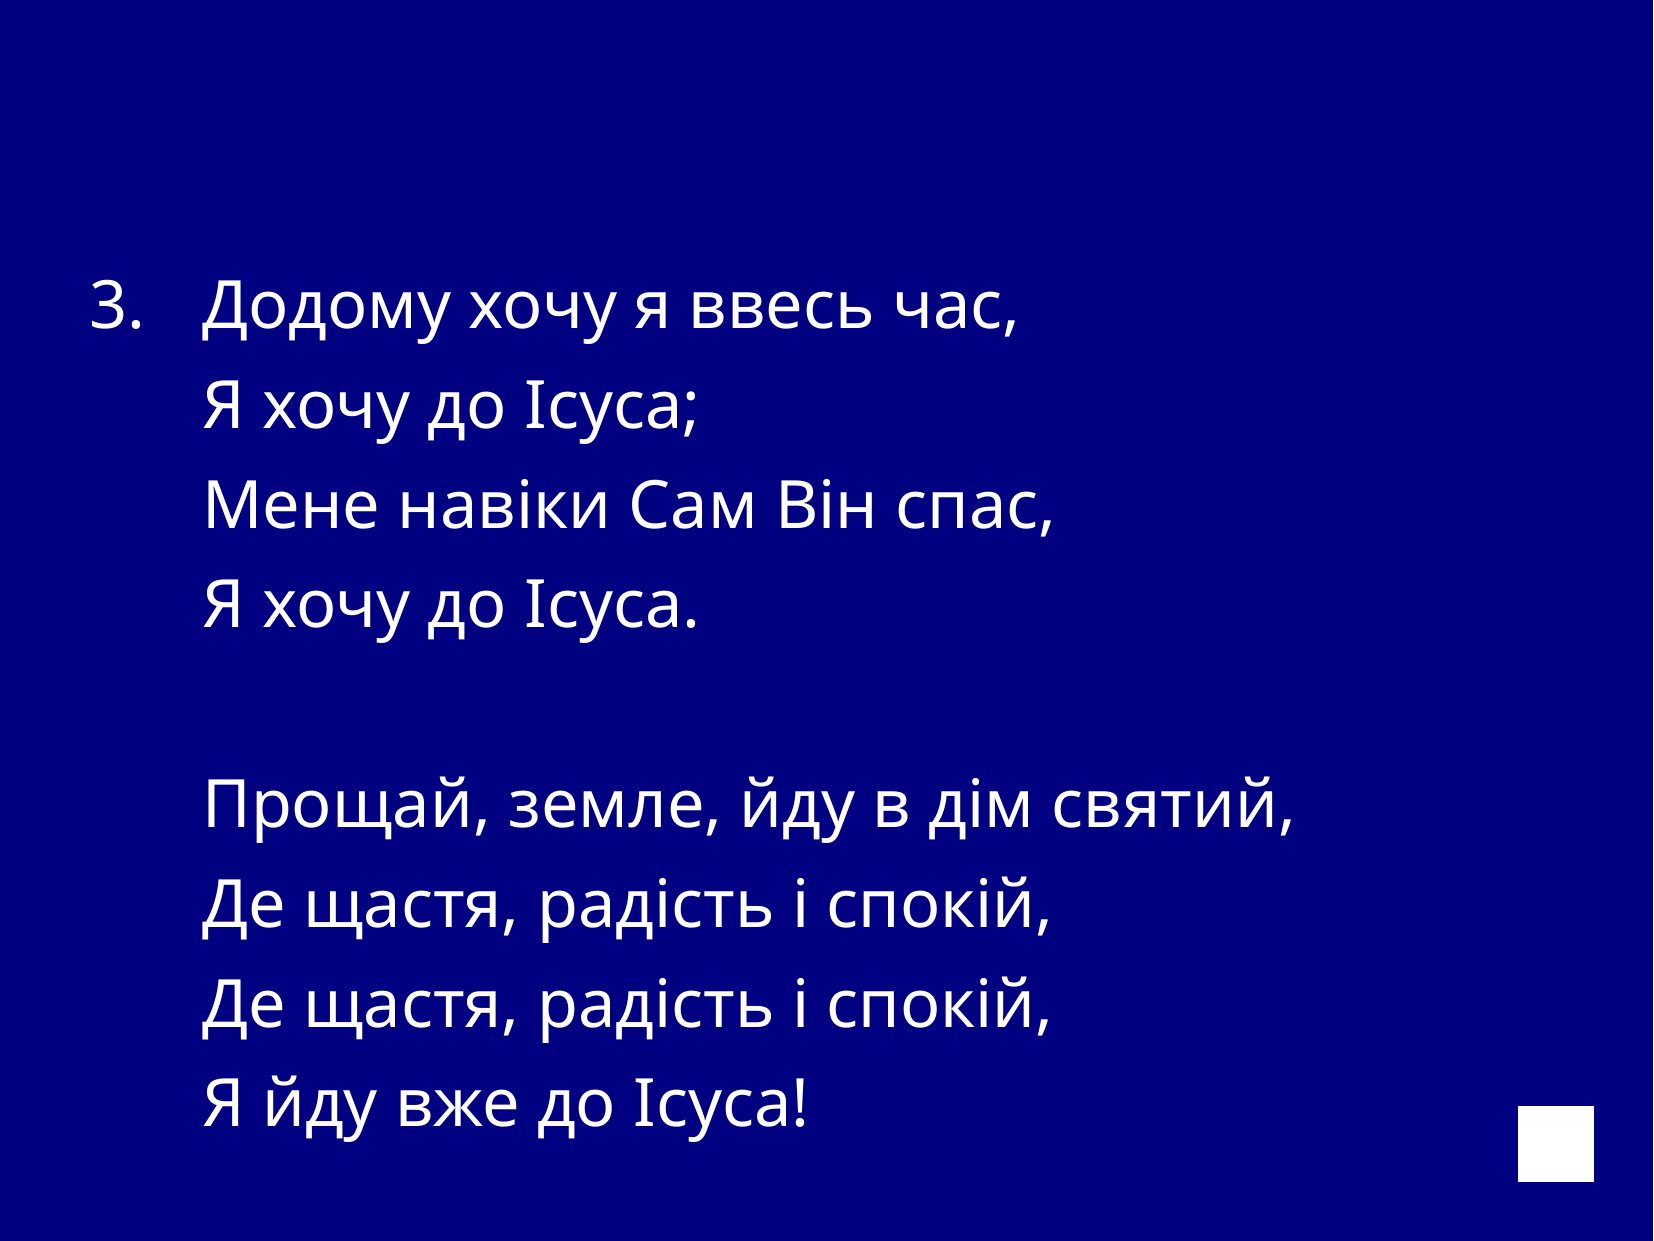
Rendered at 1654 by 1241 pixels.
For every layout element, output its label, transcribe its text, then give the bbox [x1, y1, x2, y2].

text_box 3. Додому хочу я ввесь час, Я хочу до Ісуса; Мене навіки Сам Він спас, Я хочу до Ісуса. Прощай, земле, йду в дім святий, Де щастя, радість і спокій, Де щастя, радість і спокій, Я йду вже до Ісуса! [75, 150, 1576, 1163]
text_box [1518, 1106, 1594, 1182]
